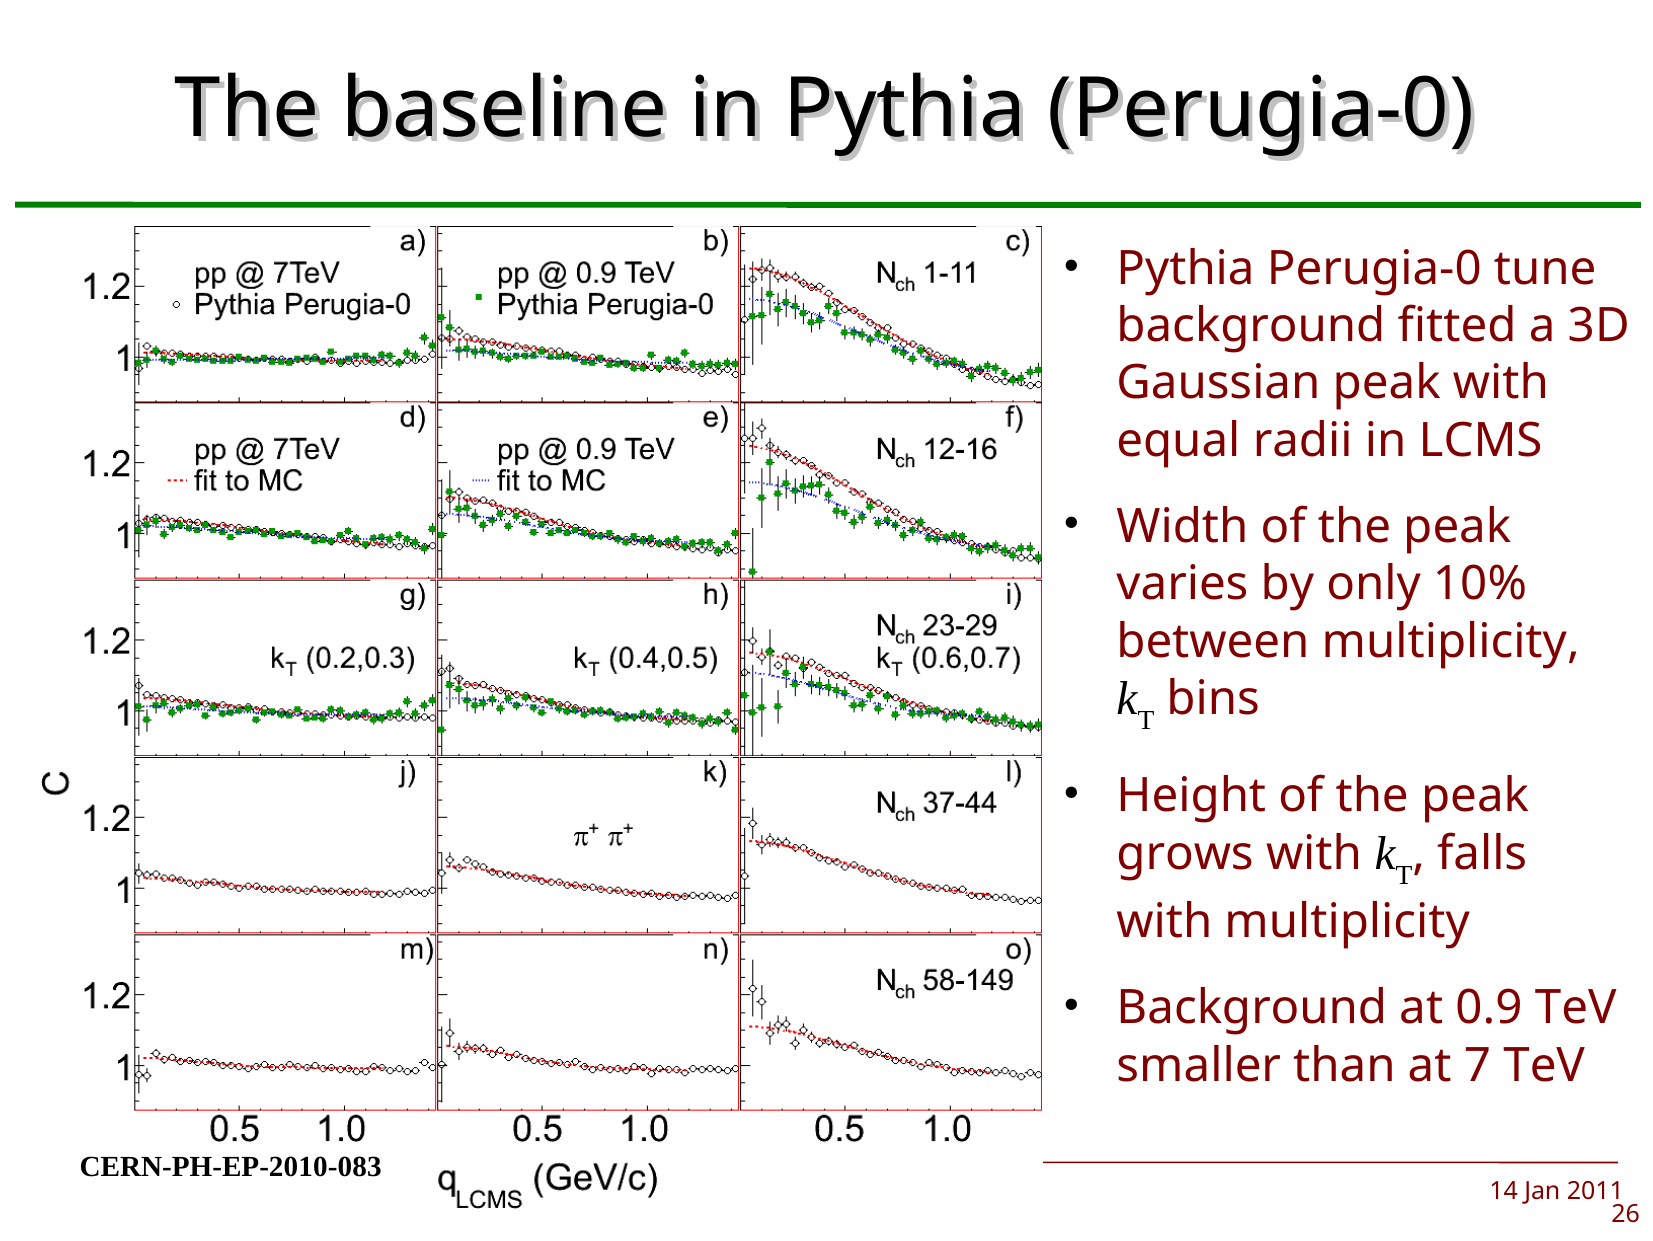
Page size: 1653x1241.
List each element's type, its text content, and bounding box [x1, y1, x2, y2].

title The baseline in Pythia (Perugia-0) [119, 7, 1531, 200]
list Pythia Perugia-0 tune background fitted a 3D Gaussian peak with equal radii in LCMS Width of the peak varies by only 10% between multiplicity, kT bins Height of the peak grows with kT, falls with multiplicity Background at 0.9 TeV smaller than at 7 TeV [1063, 236, 1631, 1164]
text_box CERN-PH-EP-2010-083 [64, 1142, 499, 1190]
text_box [1267, 623, 1297, 699]
text_box [1123, 697, 1153, 773]
picture [34, 226, 1043, 1211]
